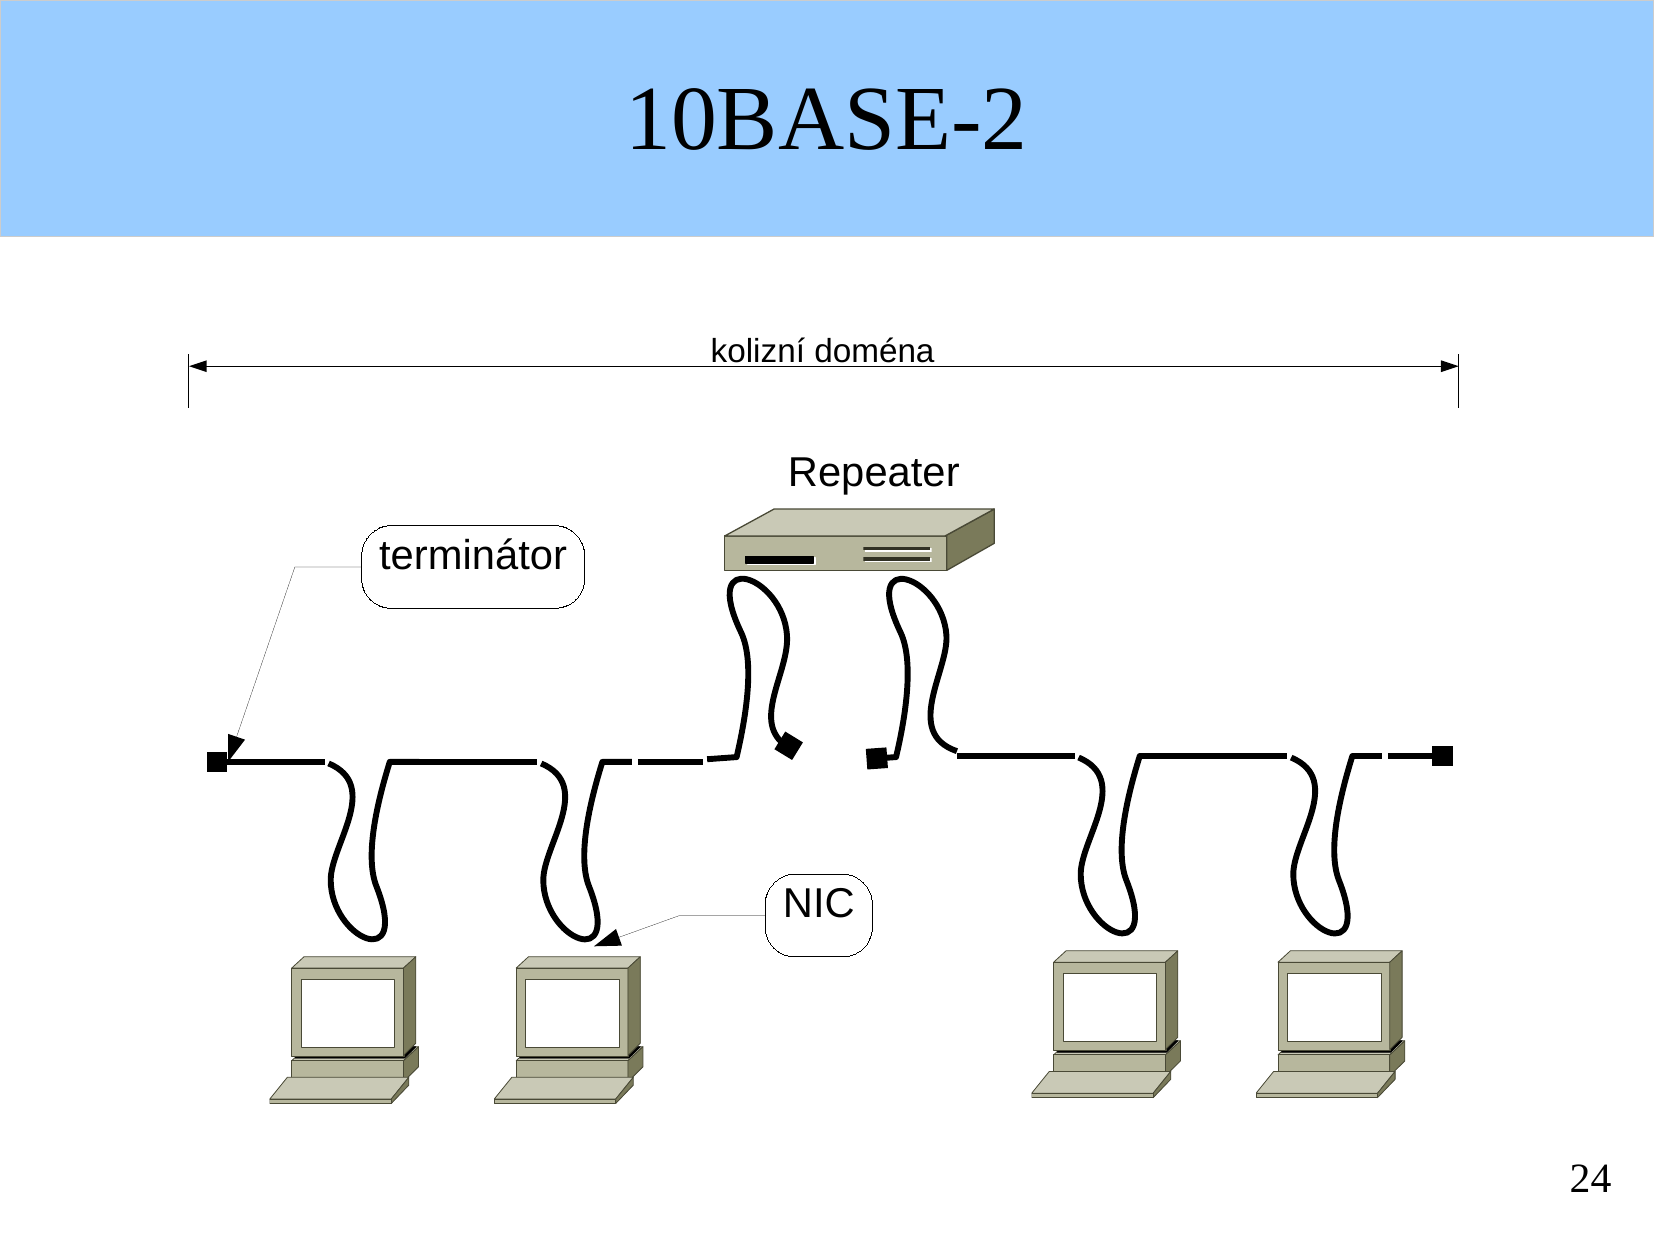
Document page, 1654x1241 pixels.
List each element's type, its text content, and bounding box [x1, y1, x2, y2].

text_box Repeater [755, 442, 993, 497]
text_box terminátor [361, 525, 585, 609]
picture [722, 507, 999, 573]
picture [1031, 950, 1182, 1099]
text_box NIC [765, 874, 873, 957]
picture [1256, 950, 1406, 1099]
picture [494, 956, 644, 1105]
picture [269, 956, 420, 1105]
title 10BASE-2 [0, 0, 1654, 237]
